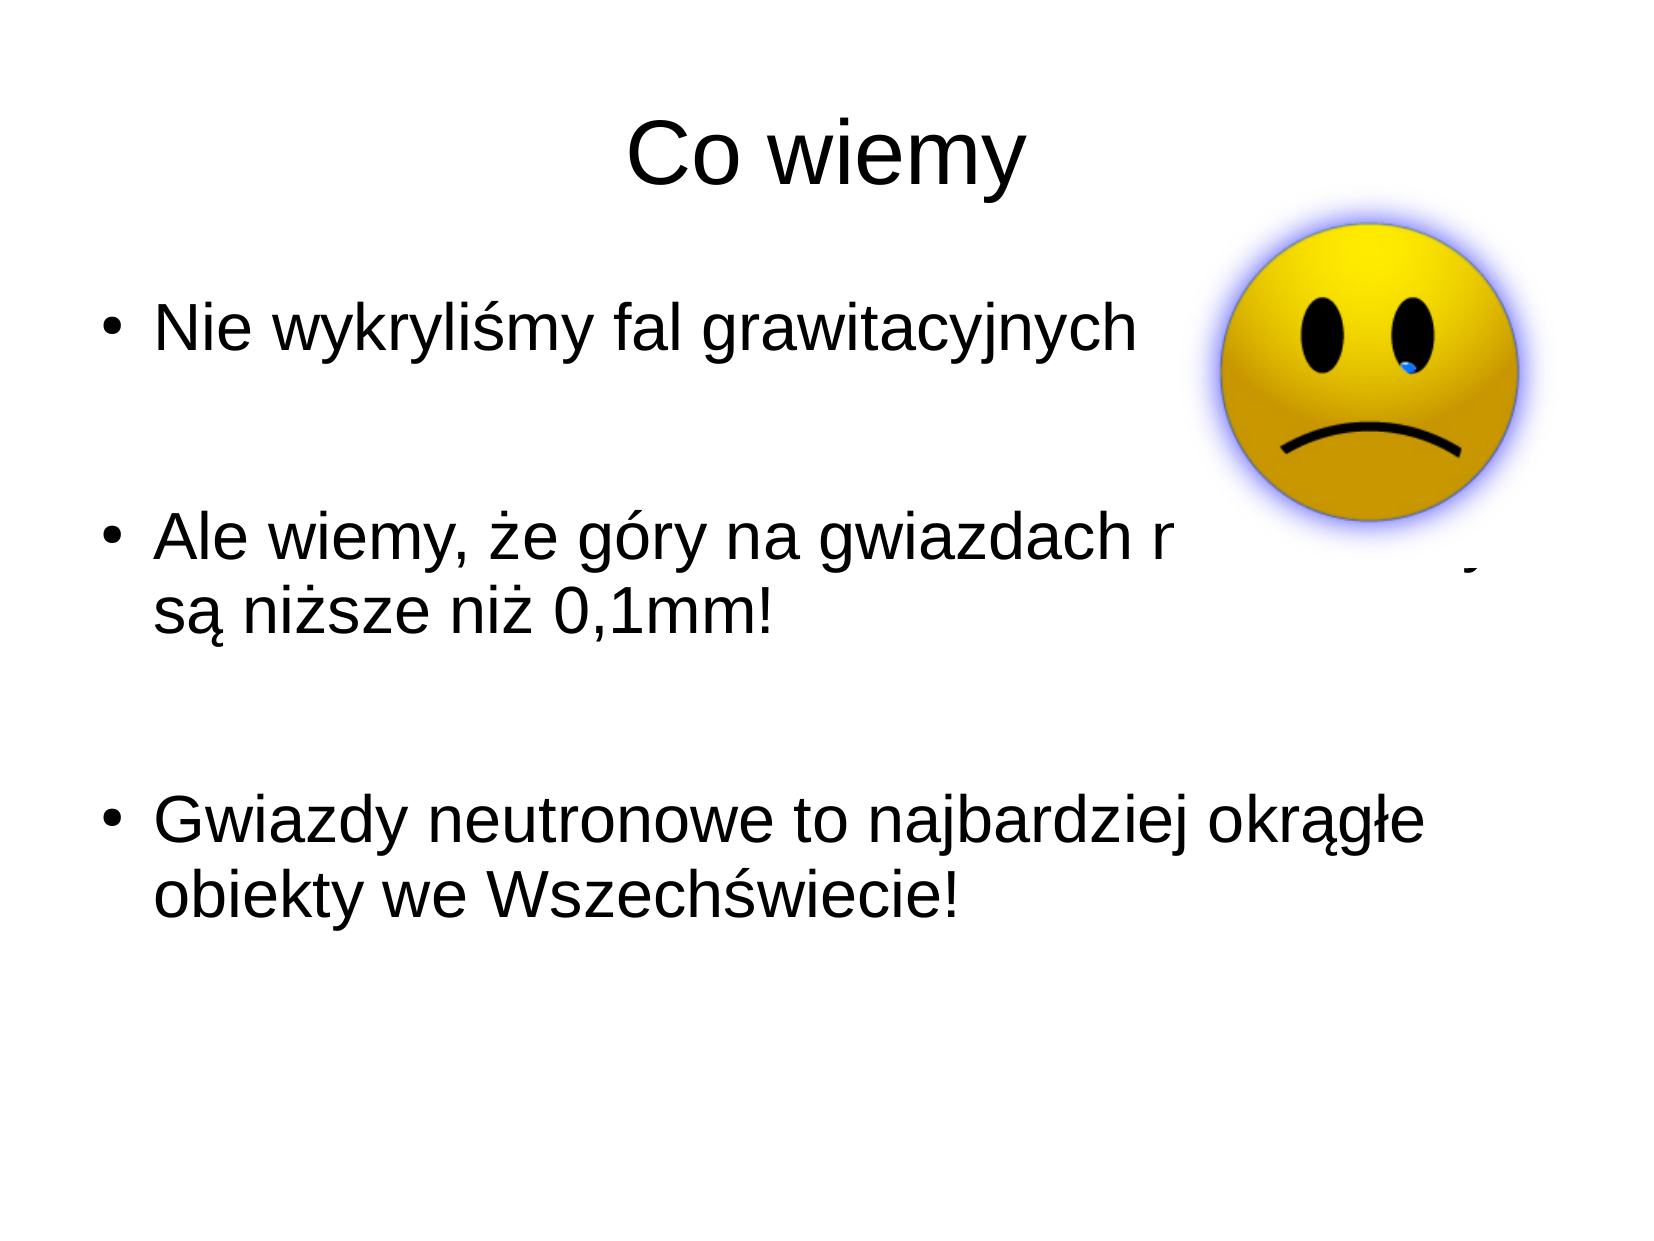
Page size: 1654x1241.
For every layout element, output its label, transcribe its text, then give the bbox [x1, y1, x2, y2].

list Nie wykryliśmy fal grawitacyjnych Ale wiemy, że góry na gwiazdach neutronowych są niższe niż 0,1mm! Gwiazdy neutronowe to najbardziej okrągłe obiekty we Wszechświecie! [82, 290, 1571, 1109]
title Co wiemy [82, 49, 1571, 257]
picture [1174, 177, 1565, 568]
